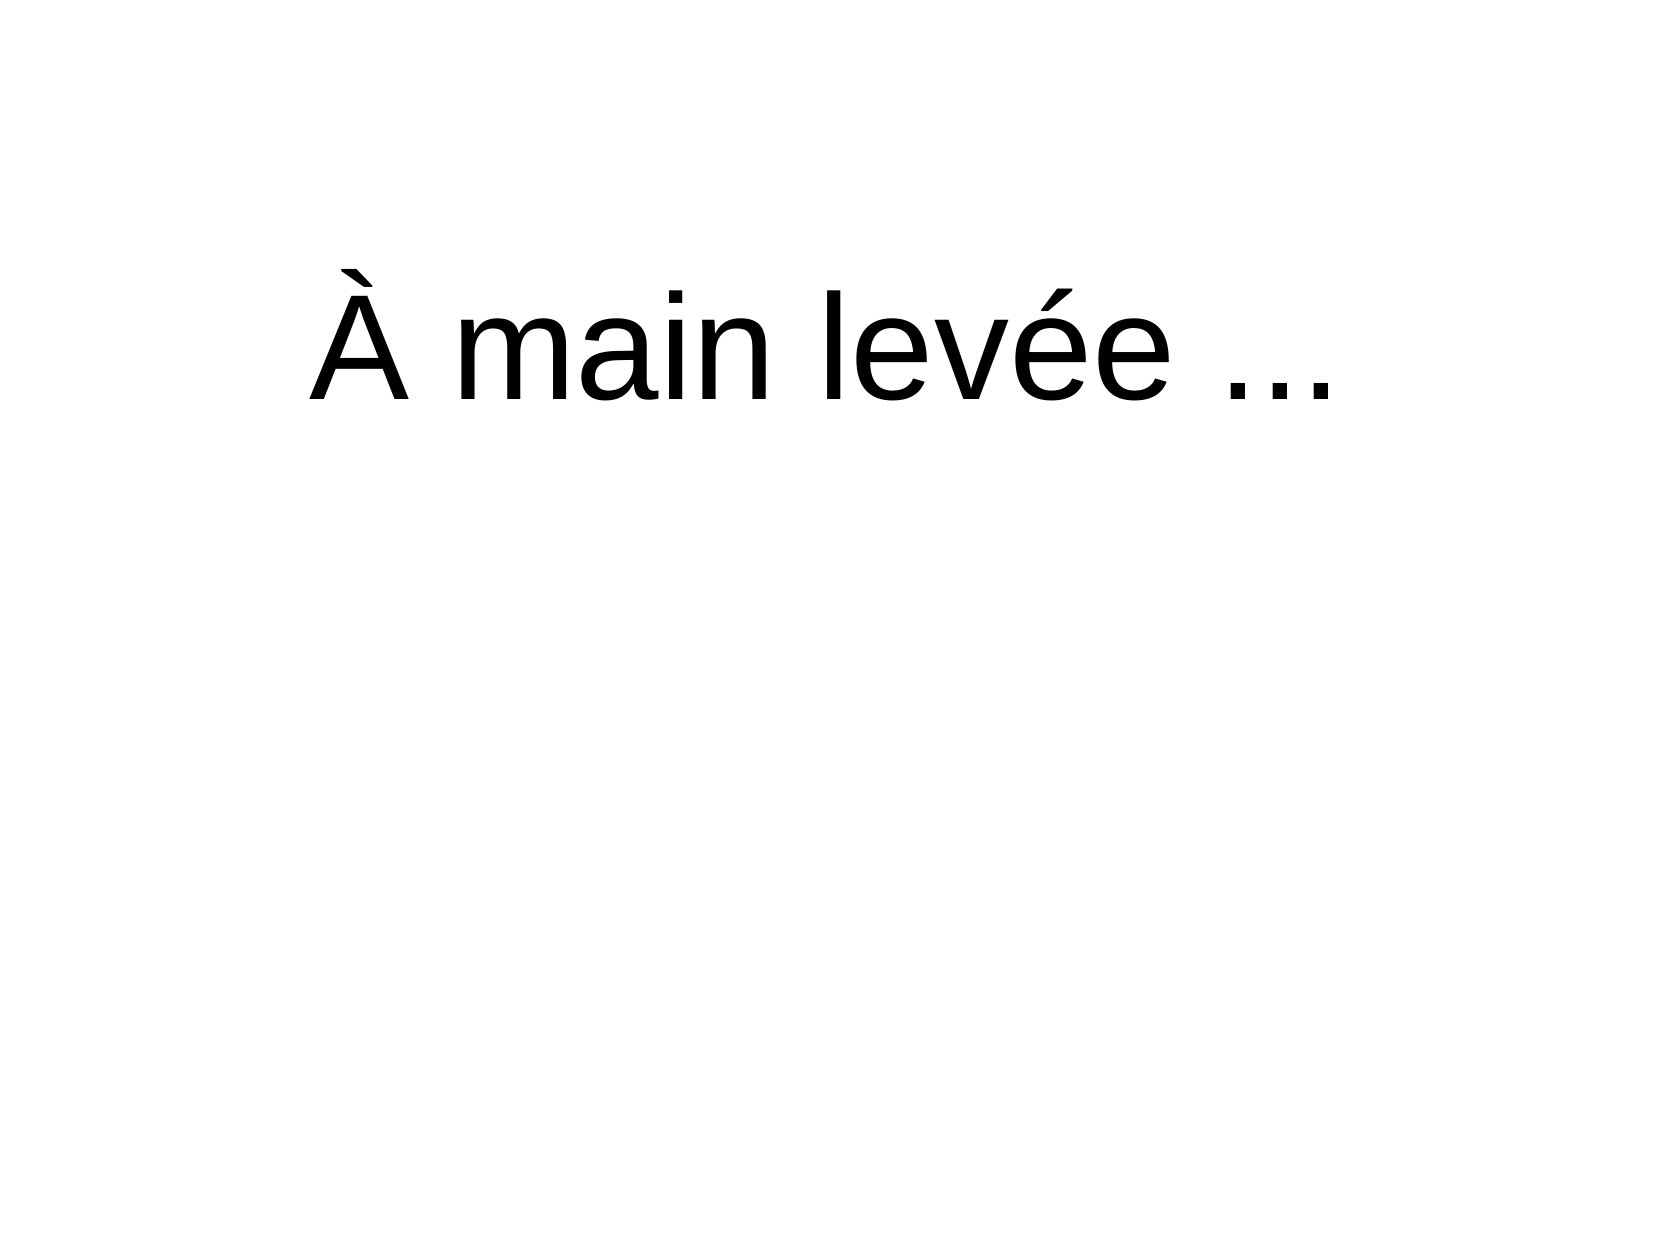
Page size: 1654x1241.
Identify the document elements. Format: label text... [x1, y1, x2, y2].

subtitle À main levée ... [82, 94, 1571, 601]
